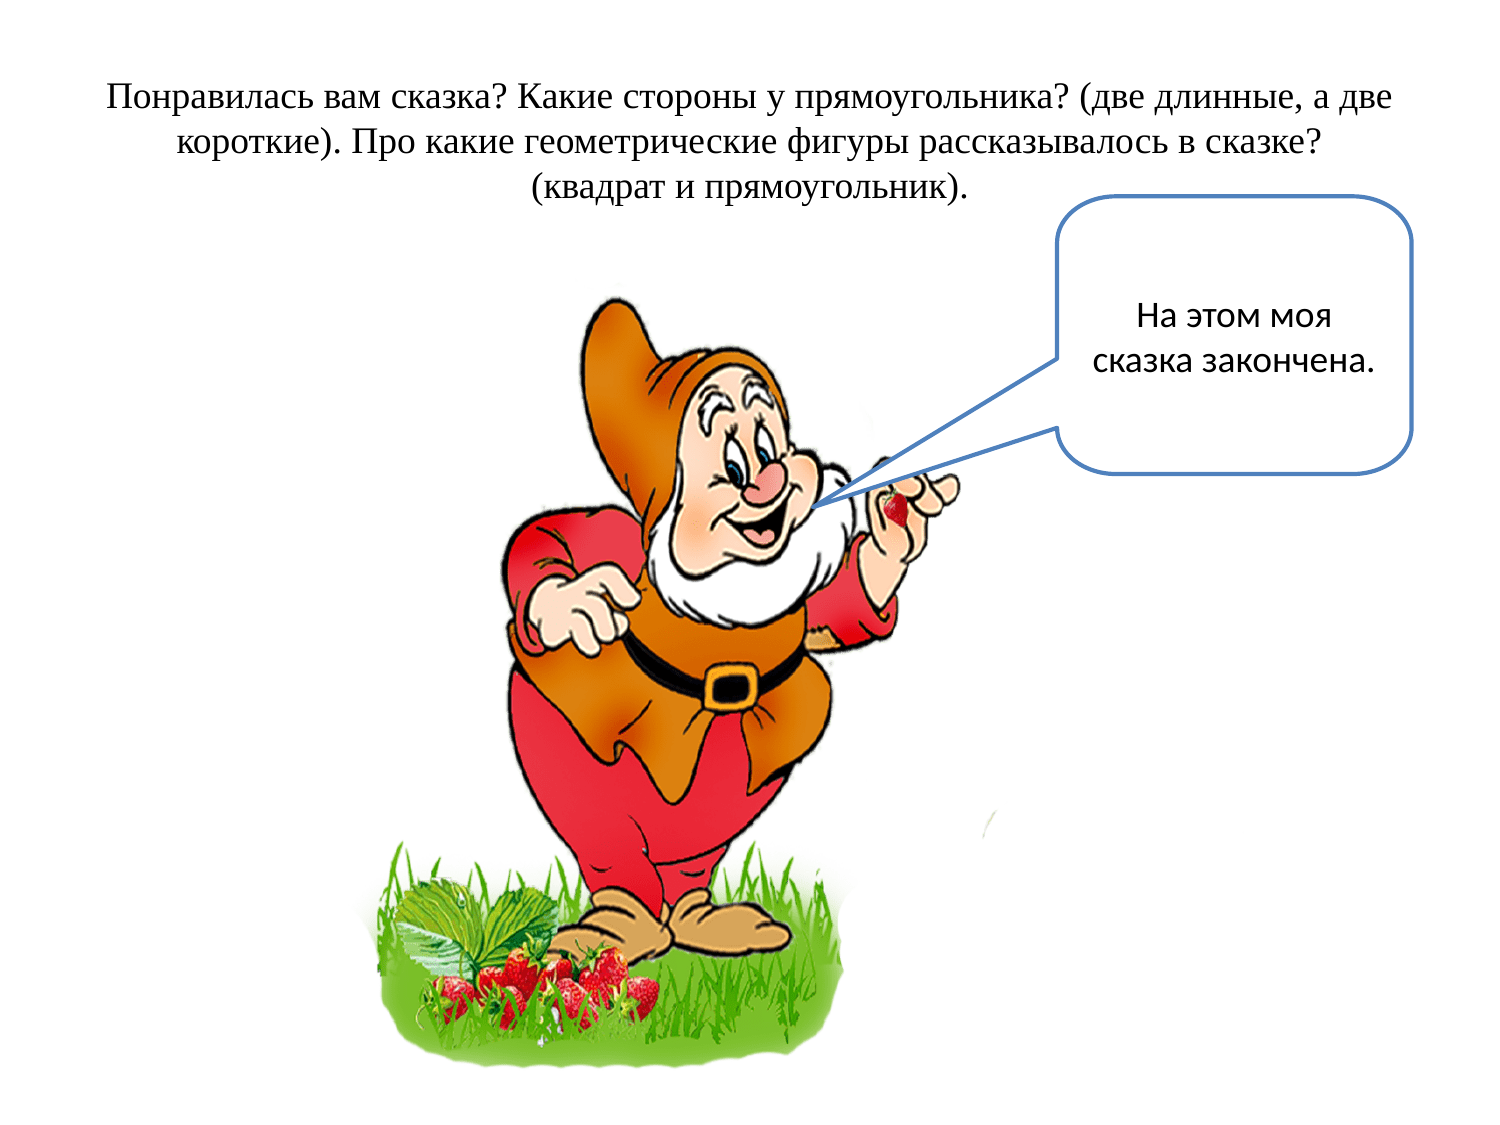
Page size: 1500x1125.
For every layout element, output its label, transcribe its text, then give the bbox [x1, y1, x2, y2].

picture [348, 278, 1244, 1071]
title Понравилась вам сказка? Какие стороны у прямоугольника? (две длинные, а две короткие). Про какие геометрические фигуры рассказывалось в сказке? (квадрат и прямоугольник). [75, 45, 1426, 233]
text_box На этом моя сказка закончена. [812, 196, 1412, 508]
